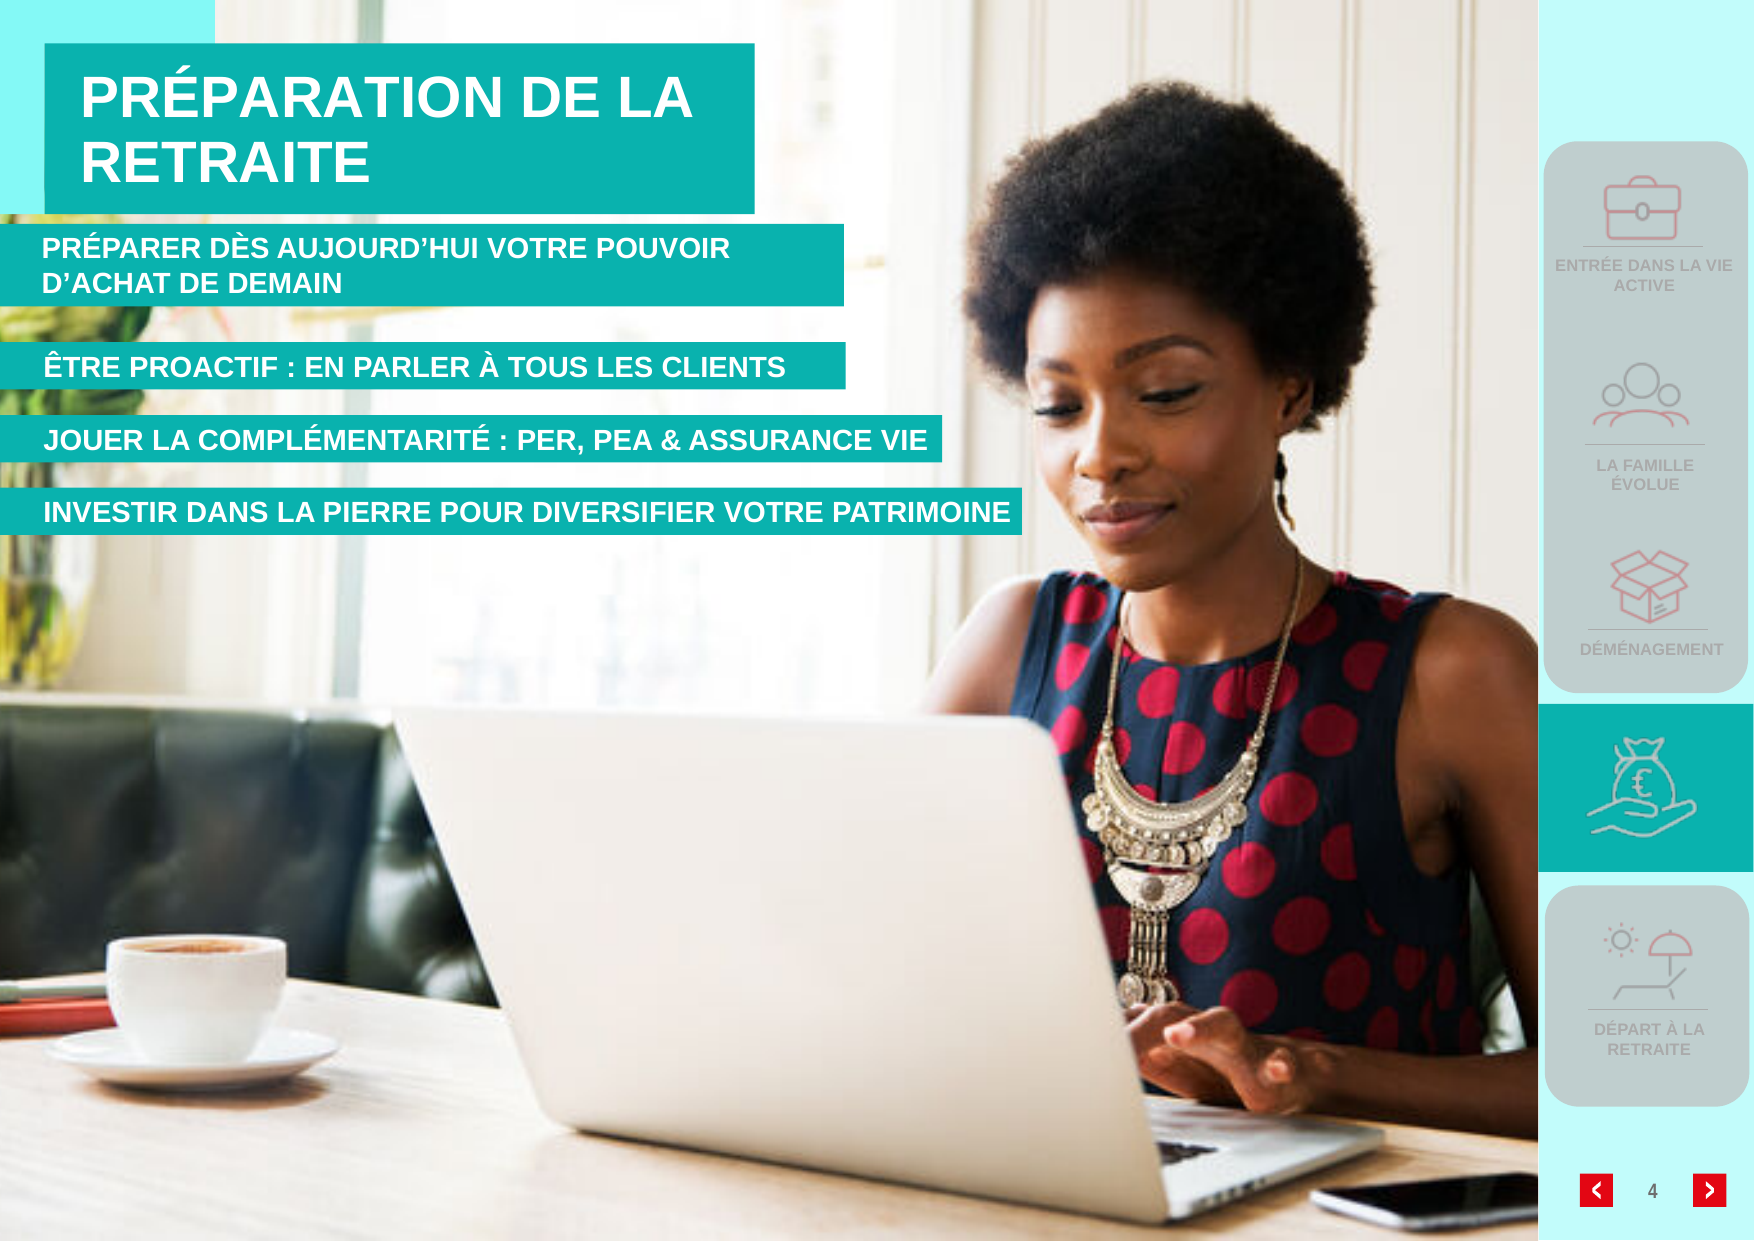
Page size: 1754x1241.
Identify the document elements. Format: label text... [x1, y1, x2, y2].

text_box [1544, 885, 1750, 1107]
text_box ÊTRE PROACTIF : EN PARLER À TOUS LES CLIENTS [0, 342, 846, 390]
text_box JOUER LA COMPLÉMENTARITÉ : PER, PEA & ASSURANCE VIE [0, 415, 943, 463]
picture [1561, 702, 1728, 869]
text_box PRÉPARATION DE LA RETRAITE [78, 60, 846, 198]
text_box PRÉPARER DÈS AUJOURD’HUI VOTRE POUVOIR D’ACHAT DE DEMAIN [0, 223, 844, 307]
text_box [1579, 1173, 1727, 1207]
text_box [0, 0, 755, 215]
text_box INVESTIR DANS LA PIERRE POUR DIVERSIFIER VOTRE PATRIMOINE [0, 487, 1022, 535]
text_box [1543, 141, 1749, 694]
